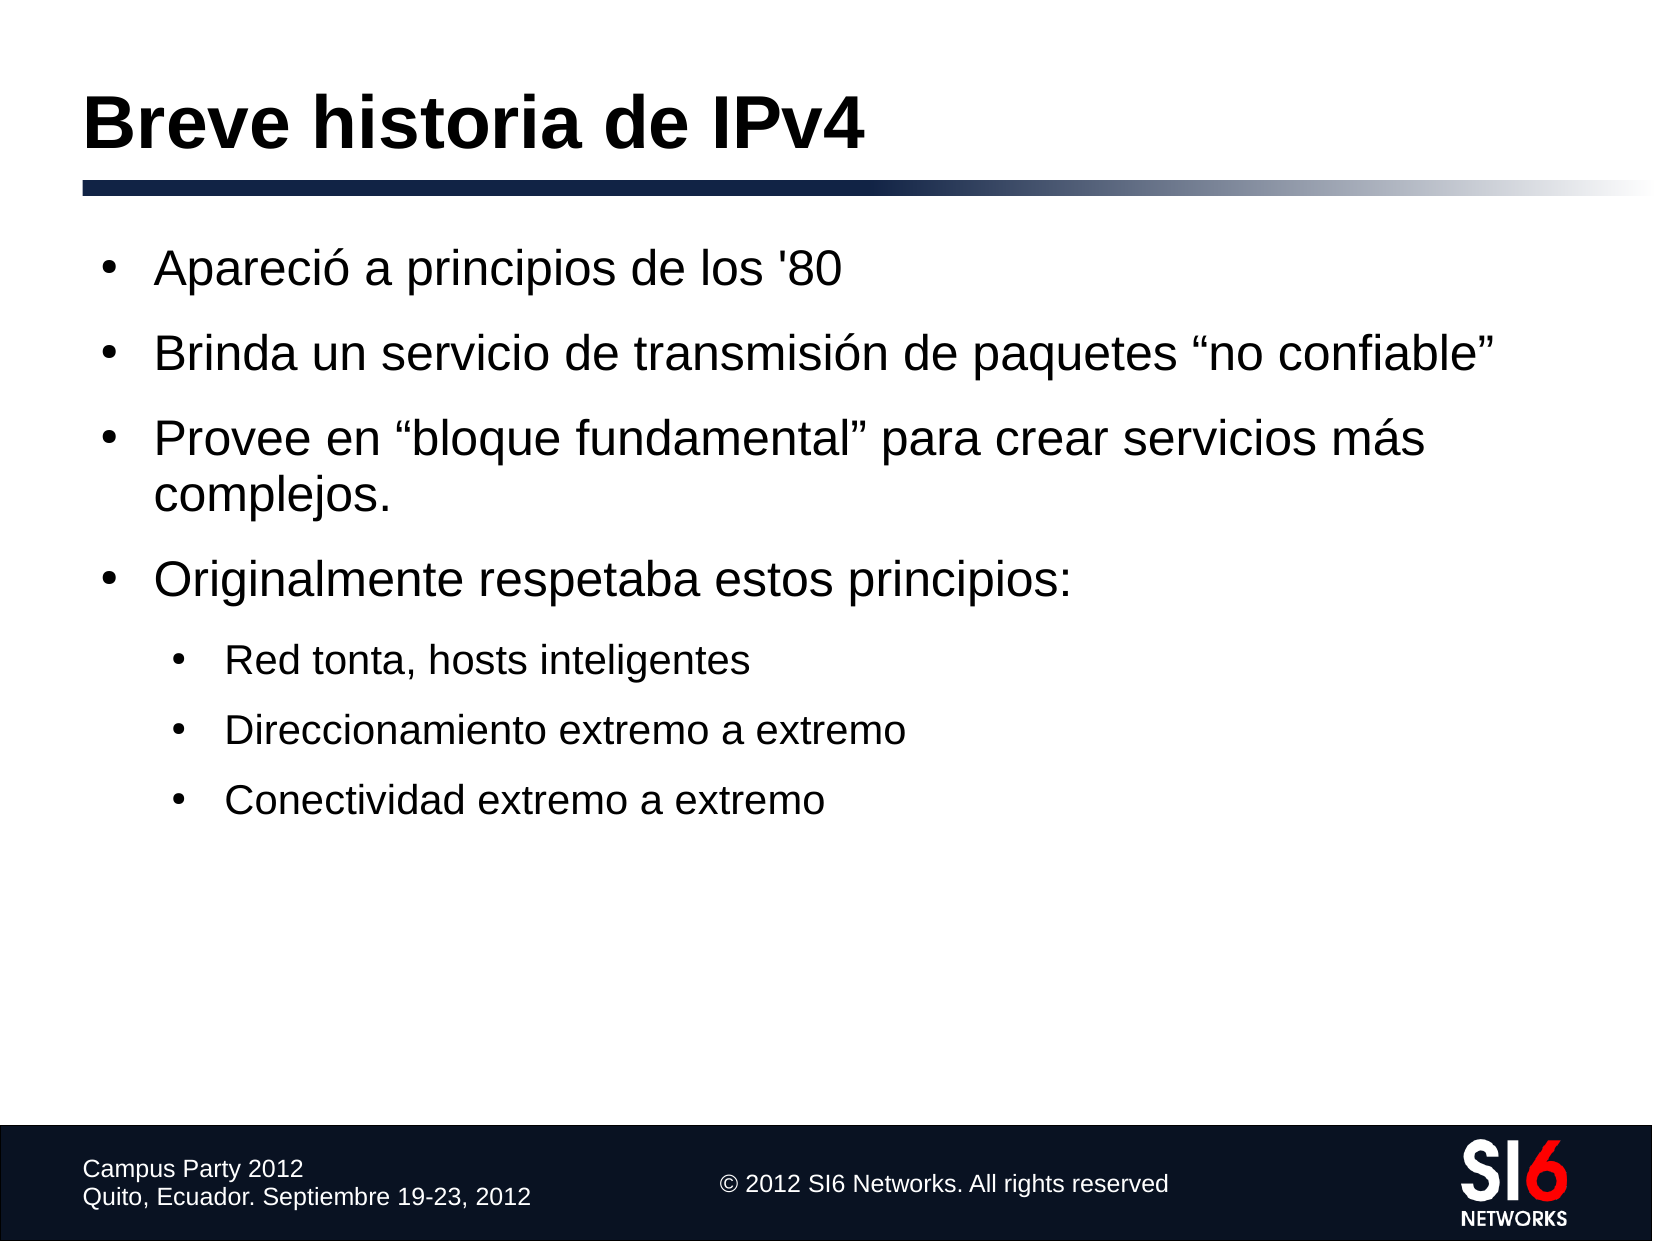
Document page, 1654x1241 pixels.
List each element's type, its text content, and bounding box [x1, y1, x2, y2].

title Breve historia de IPv4 [82, 49, 1571, 196]
list Apareció a principios de los '80 Brinda un servicio de transmisión de paquetes “no confiable” Provee en “bloque fundamental” para crear servicios más complejos. Originalmente respetaba estos principios: Red tonta, hosts inteligentes Direccionamiento extremo a extremo Conectividad extremo a extremo [82, 240, 1571, 1059]
picture [1461, 1139, 1567, 1226]
